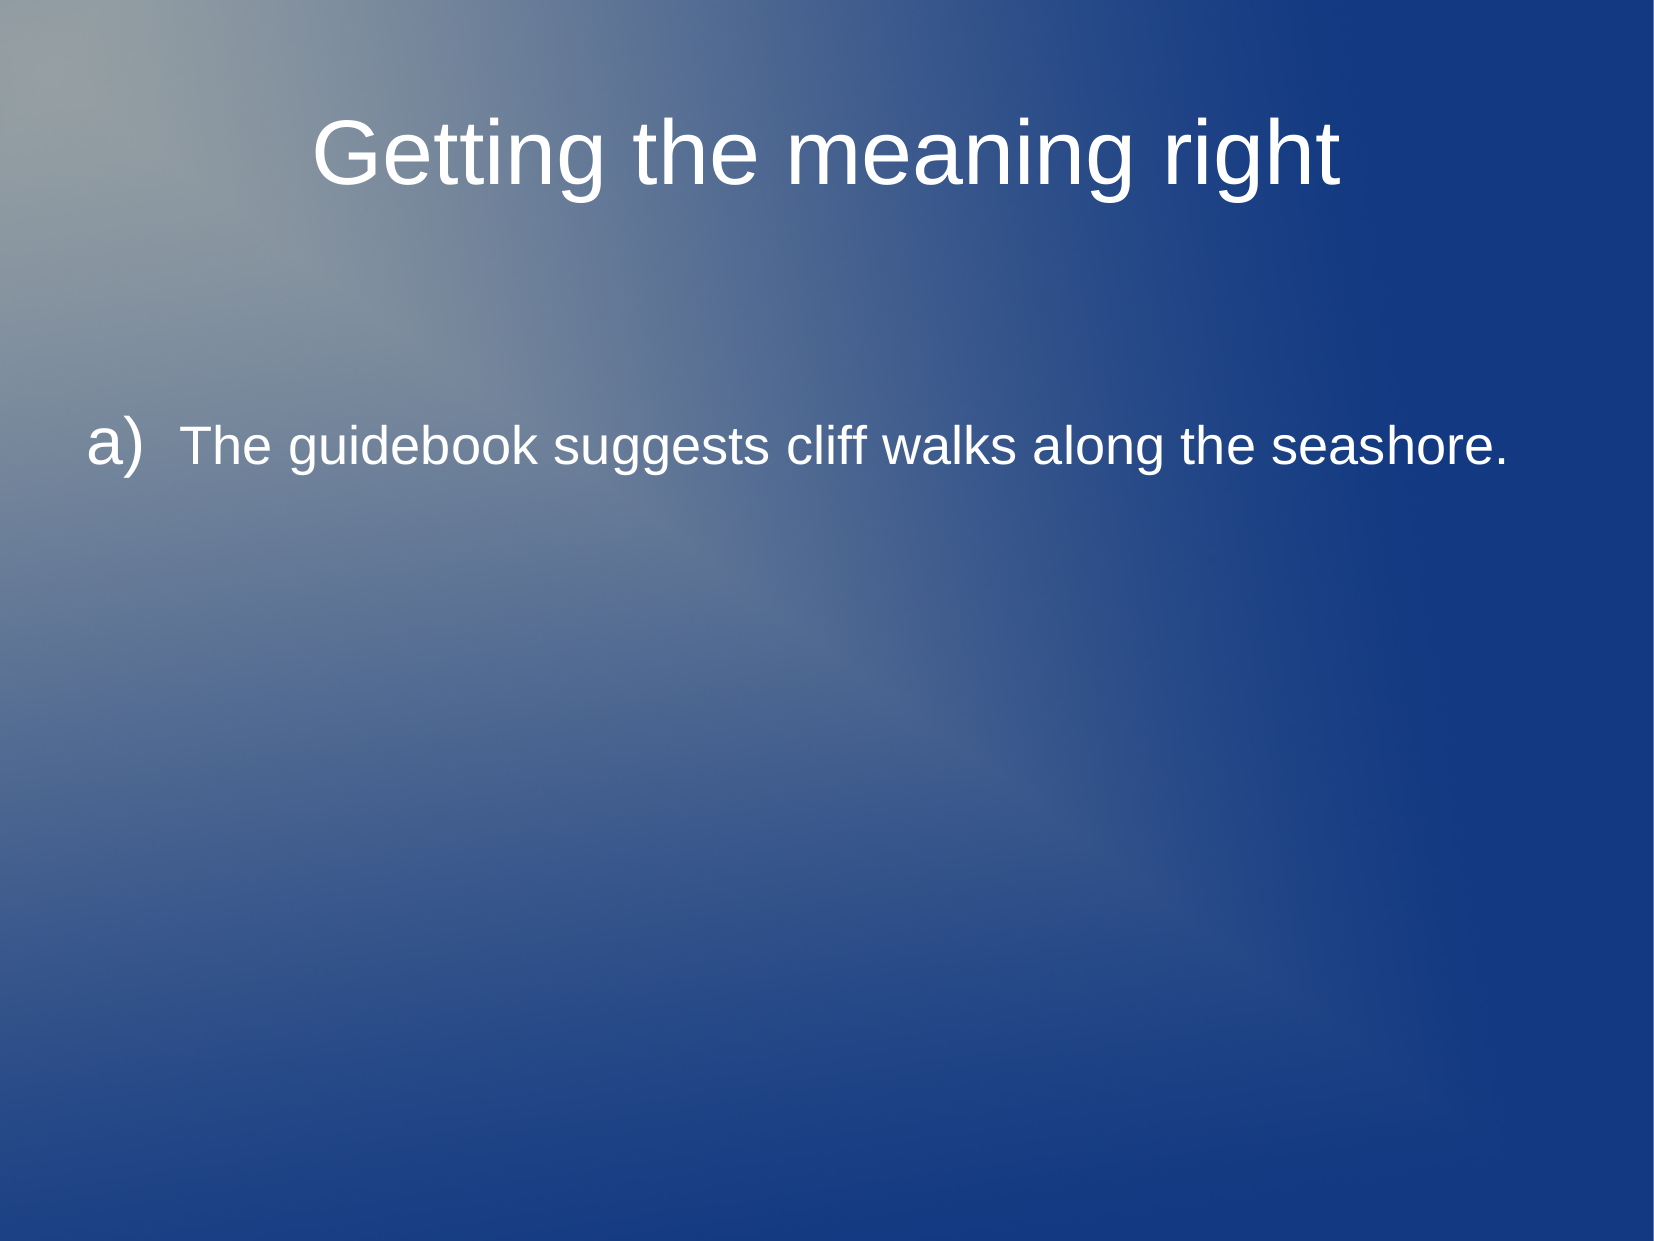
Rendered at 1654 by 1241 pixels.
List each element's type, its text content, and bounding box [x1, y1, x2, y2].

picture [0, 0, 1654, 1241]
title Getting the meaning right [82, 49, 1571, 257]
list a) The guidebook suggests cliff walks along the seashore. [86, 300, 1576, 1119]
